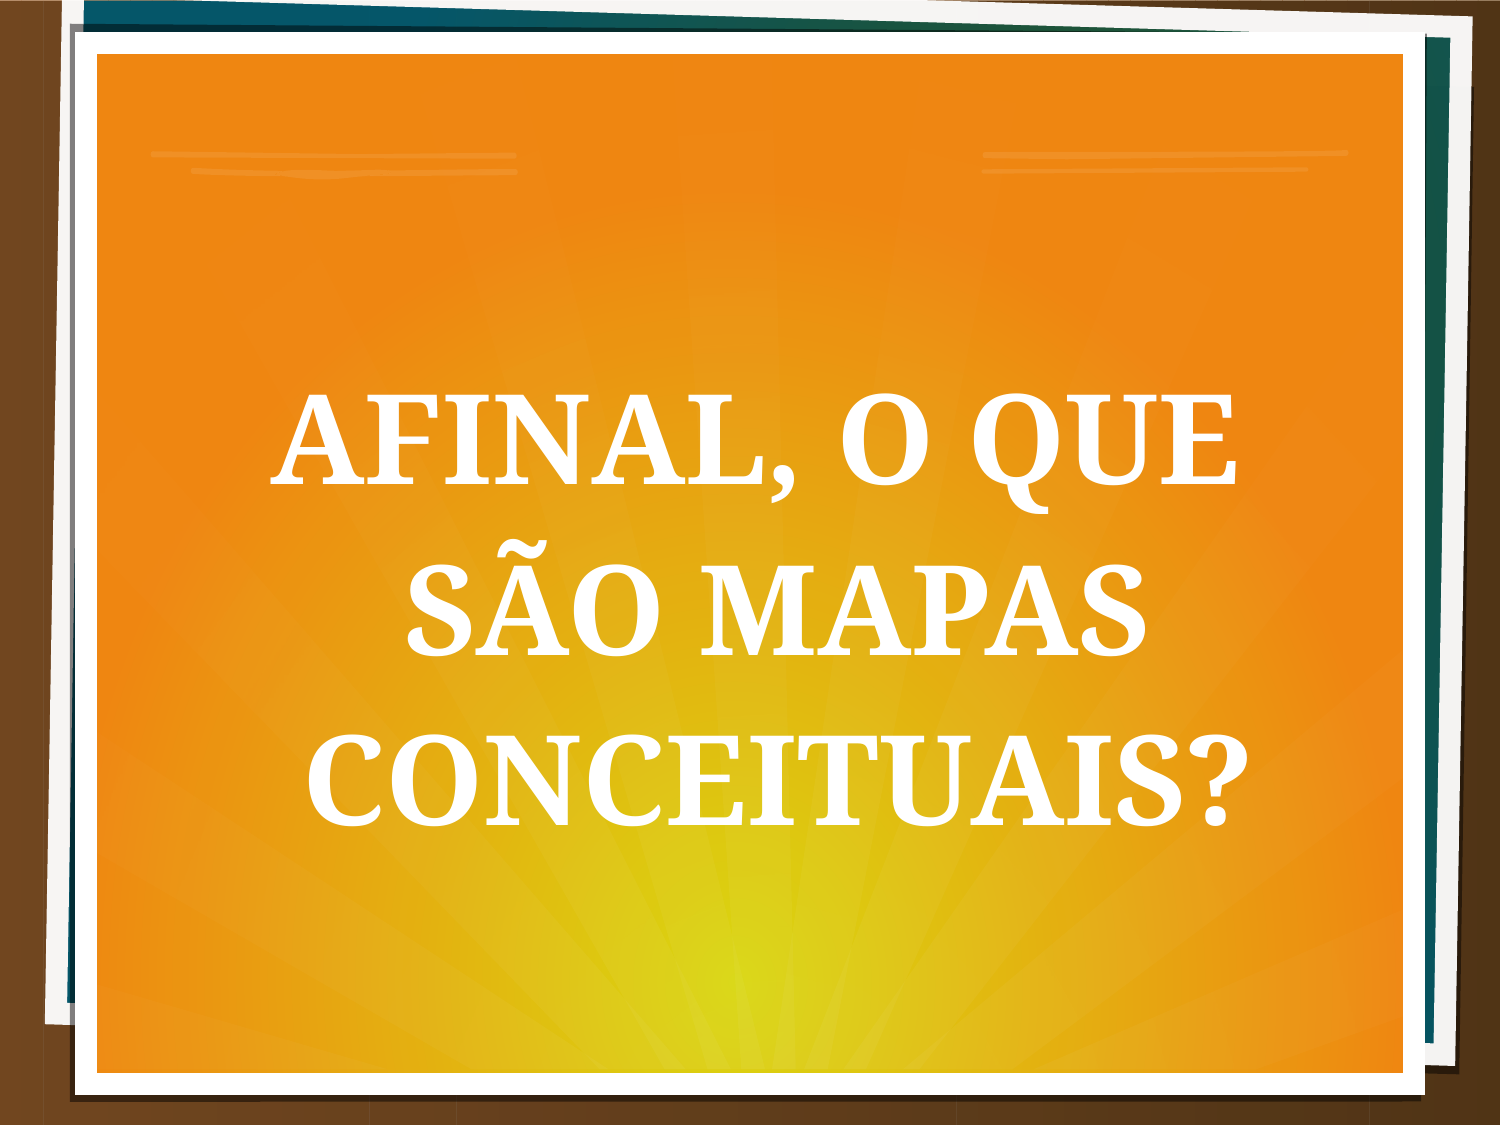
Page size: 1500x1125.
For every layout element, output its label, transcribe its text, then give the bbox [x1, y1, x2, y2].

list [75, 54, 1425, 1005]
title AFINAL, O QUE SÃO MAPAS CONCEITUAIS? [129, 377, 1382, 836]
